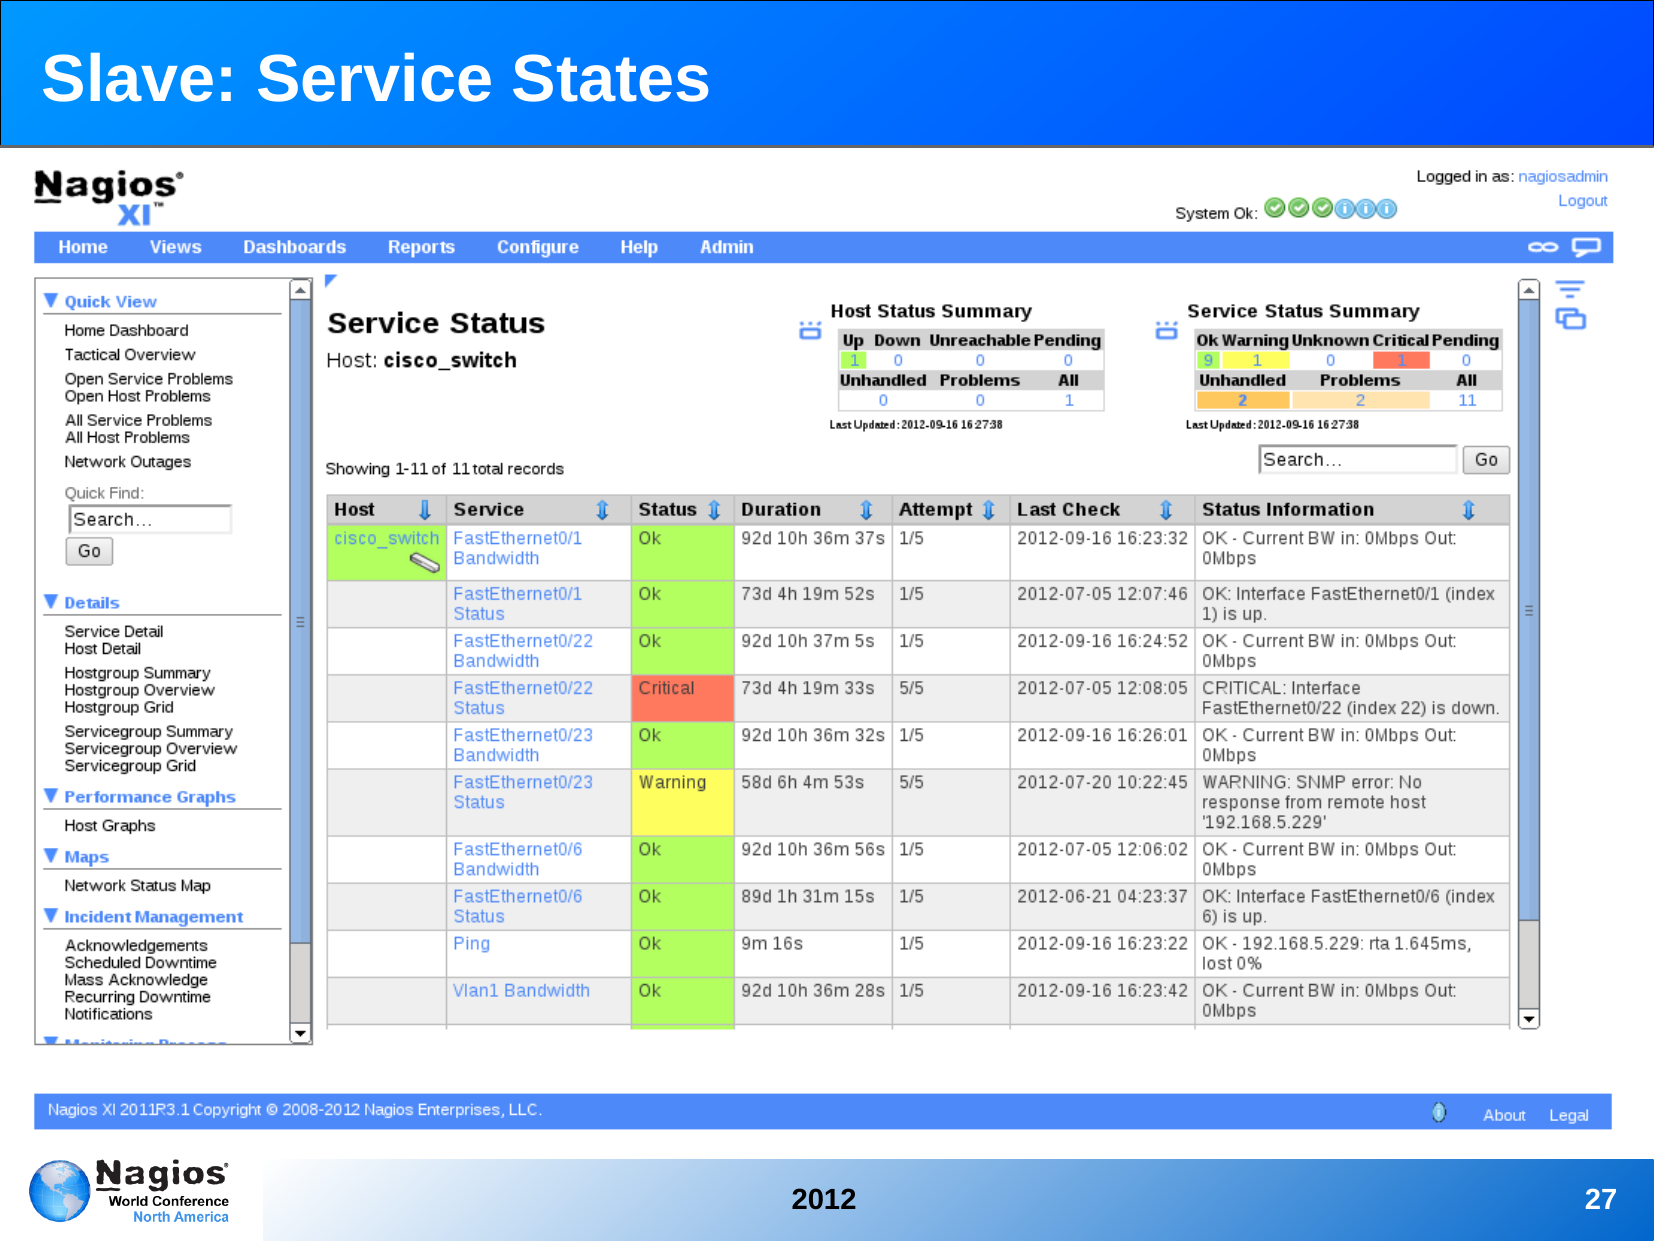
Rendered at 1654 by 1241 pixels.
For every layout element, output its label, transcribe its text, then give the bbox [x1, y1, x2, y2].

title Slave: Service States [41, 29, 1248, 127]
picture [30, 162, 1618, 1131]
picture [29, 1159, 229, 1235]
